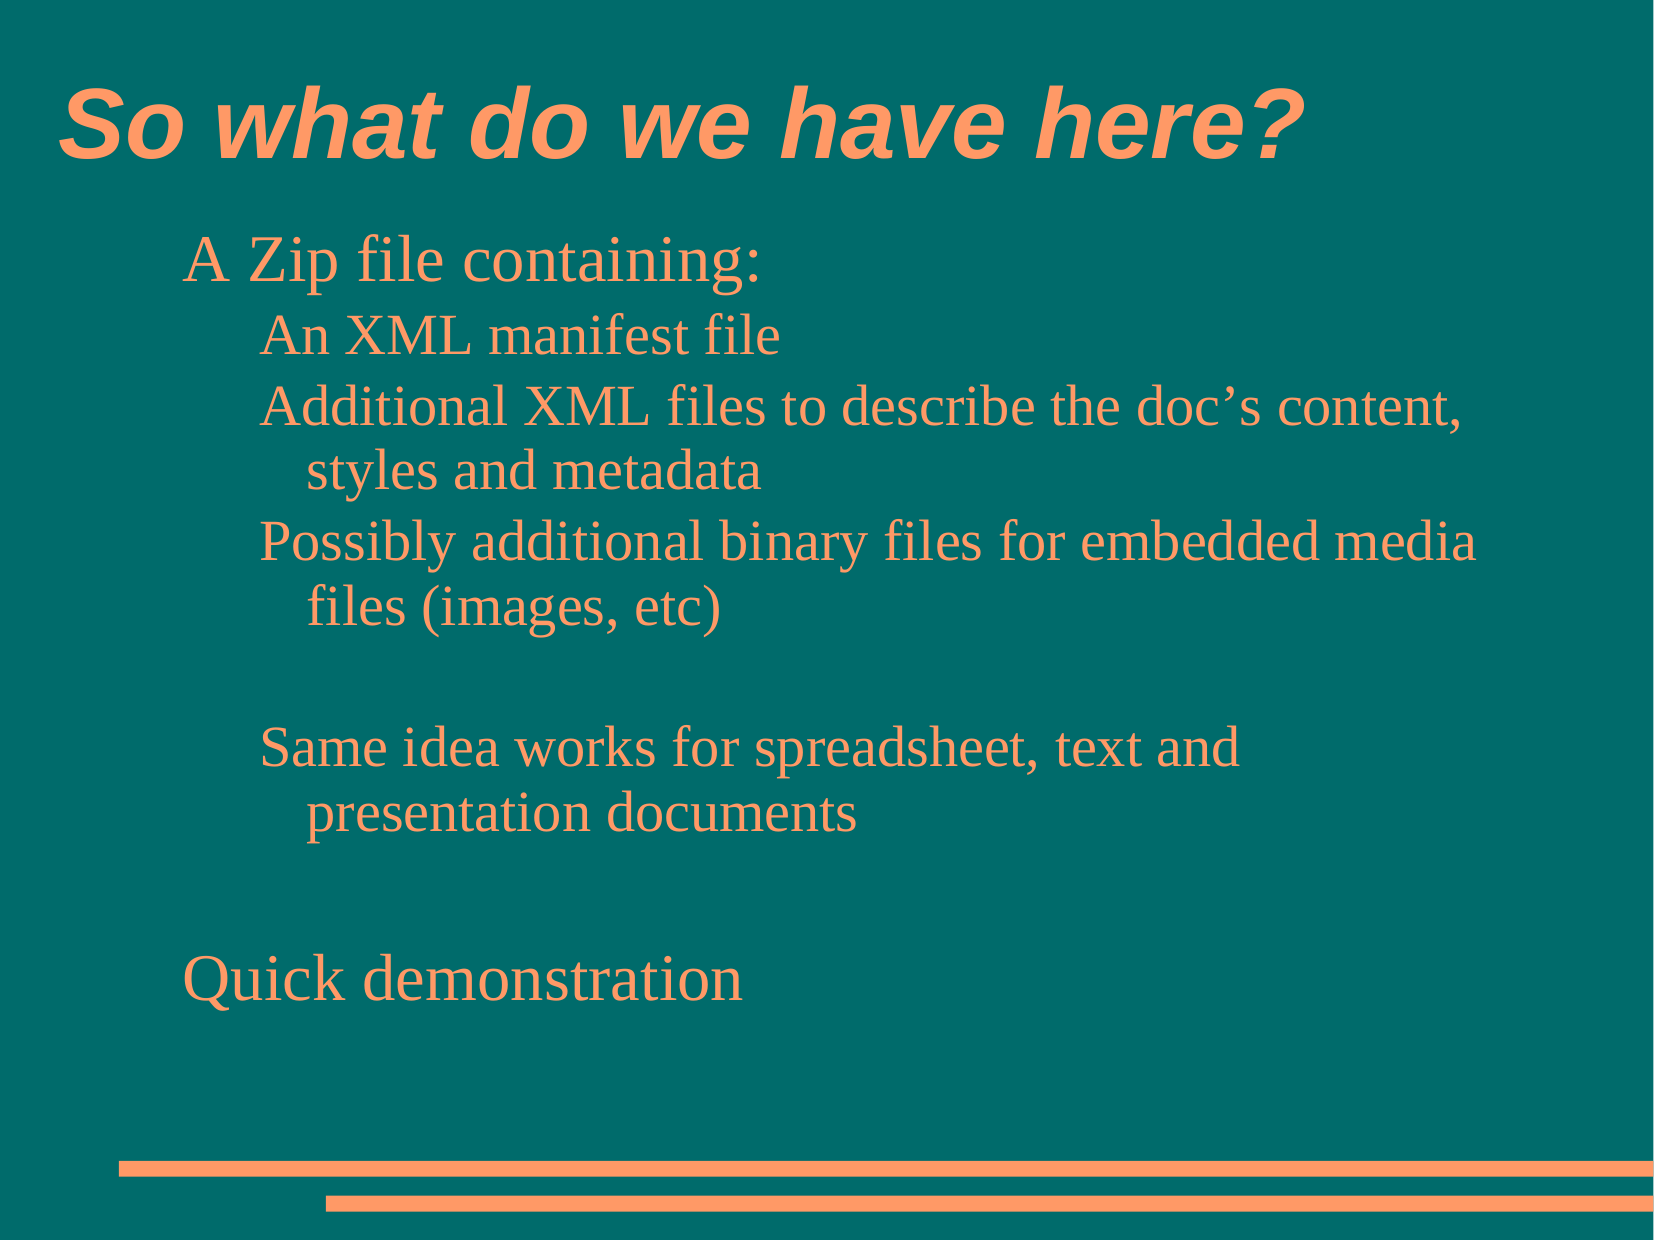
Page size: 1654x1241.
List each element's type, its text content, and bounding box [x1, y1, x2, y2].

title So what do we have here? [43, 60, 1576, 188]
list A Zip file containing: An XML manifest file Additional XML files to describe the doc’s content, styles and metadata Possibly additional binary files for embedded media files (images, etc) Same idea works for spreadsheet, text and presentation documents Quick demonstration [150, 213, 1516, 1059]
